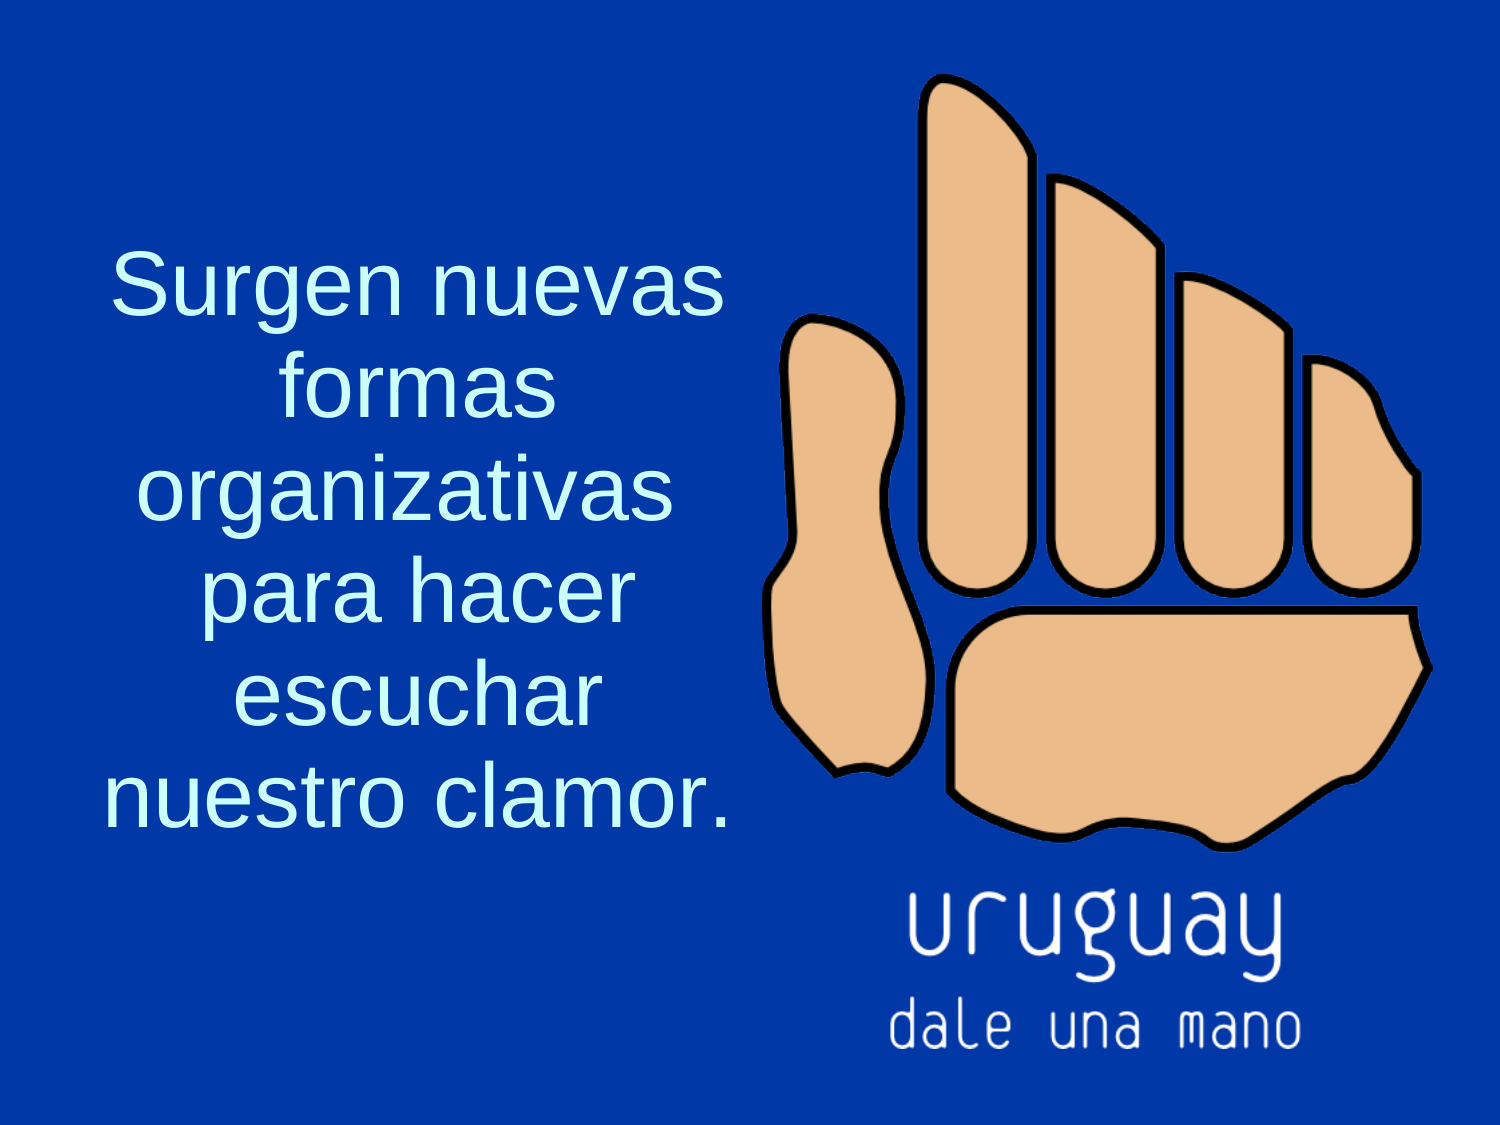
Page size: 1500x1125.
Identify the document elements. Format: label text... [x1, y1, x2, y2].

title Surgen nuevas formas organizativas para hacer escuchar nuestro clamor. [75, 45, 762, 1035]
picture [762, 74, 1433, 1049]
